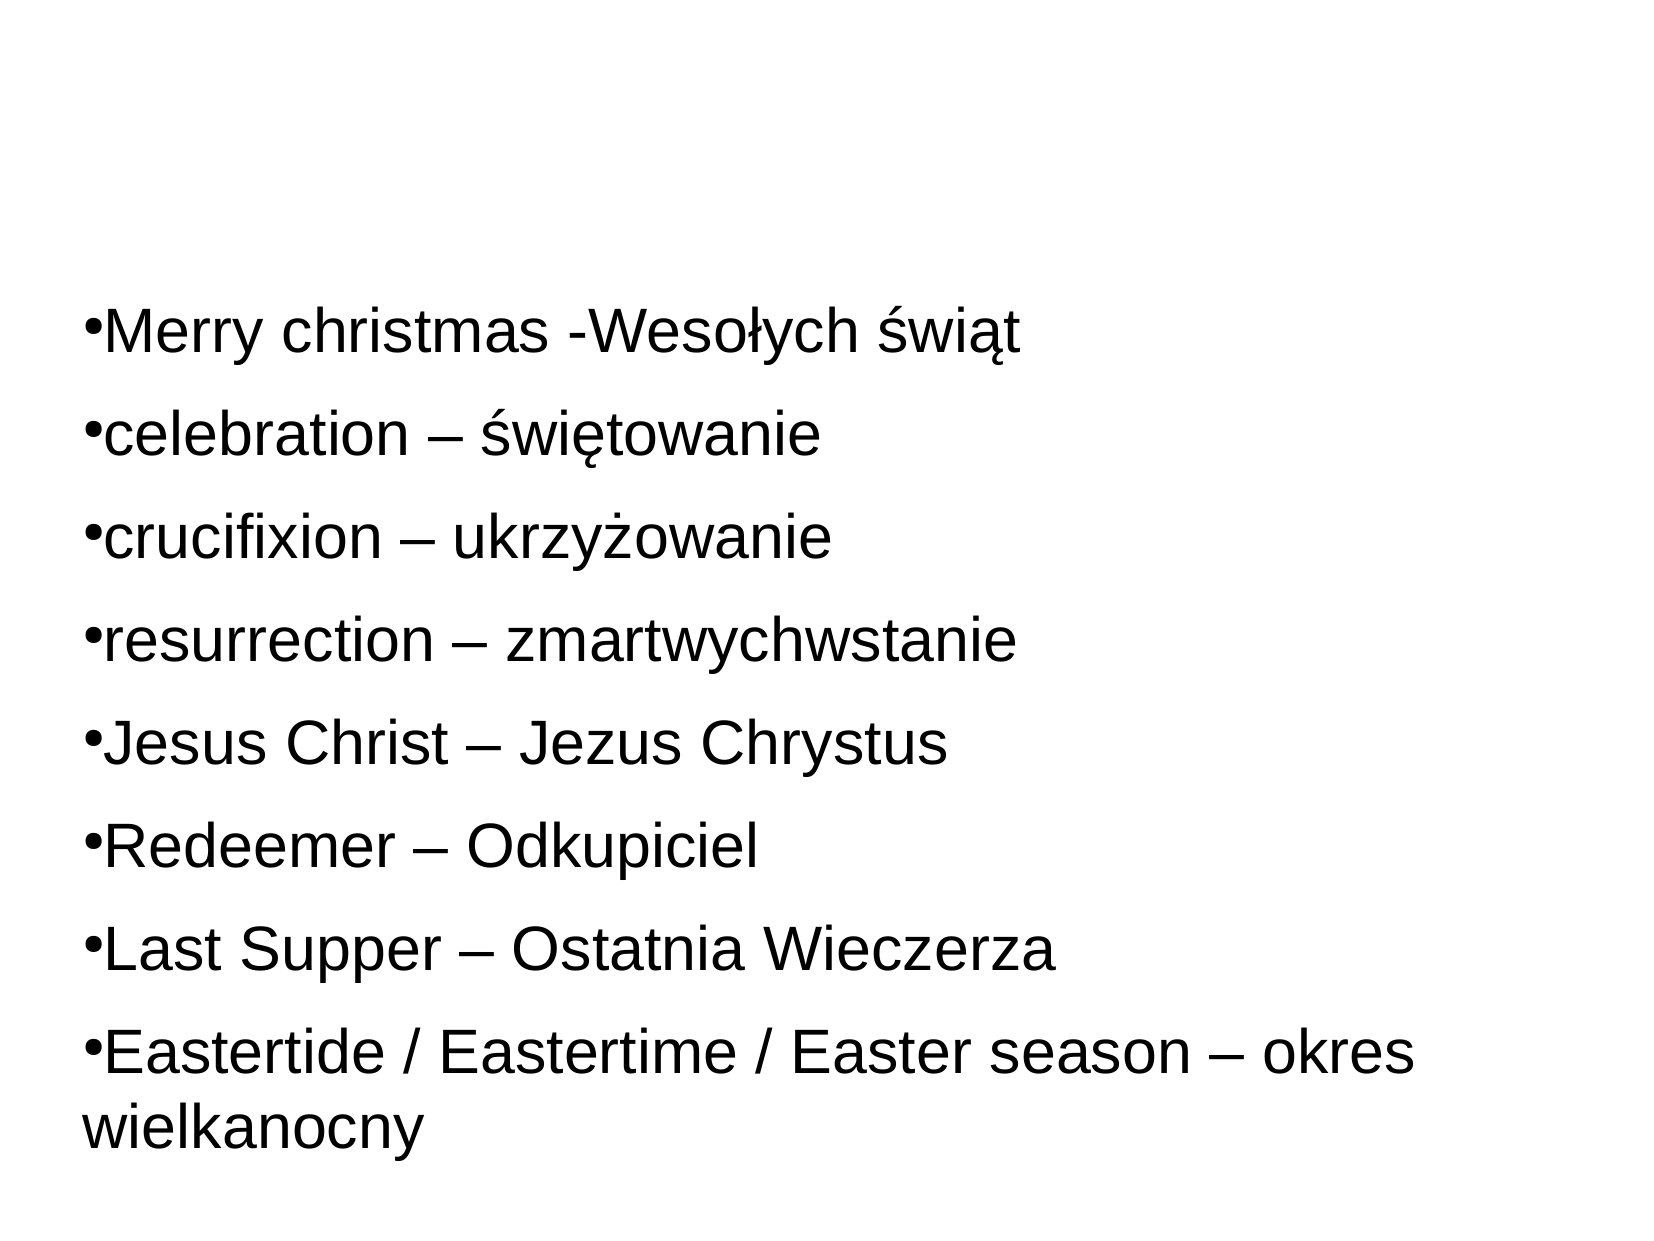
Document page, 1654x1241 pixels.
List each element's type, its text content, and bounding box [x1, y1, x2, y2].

list Merry christmas -Wesołych świąt celebration – świętowanie crucifixion – ukrzyżowanie resurrection – zmartwychwstanie Jesus Christ – Jezus Chrystus Redeemer – Odkupiciel Last Supper – Ostatnia Wieczerza Eastertide / Eastertime / Easter season – okres wielkanocny [82, 290, 1571, 1165]
